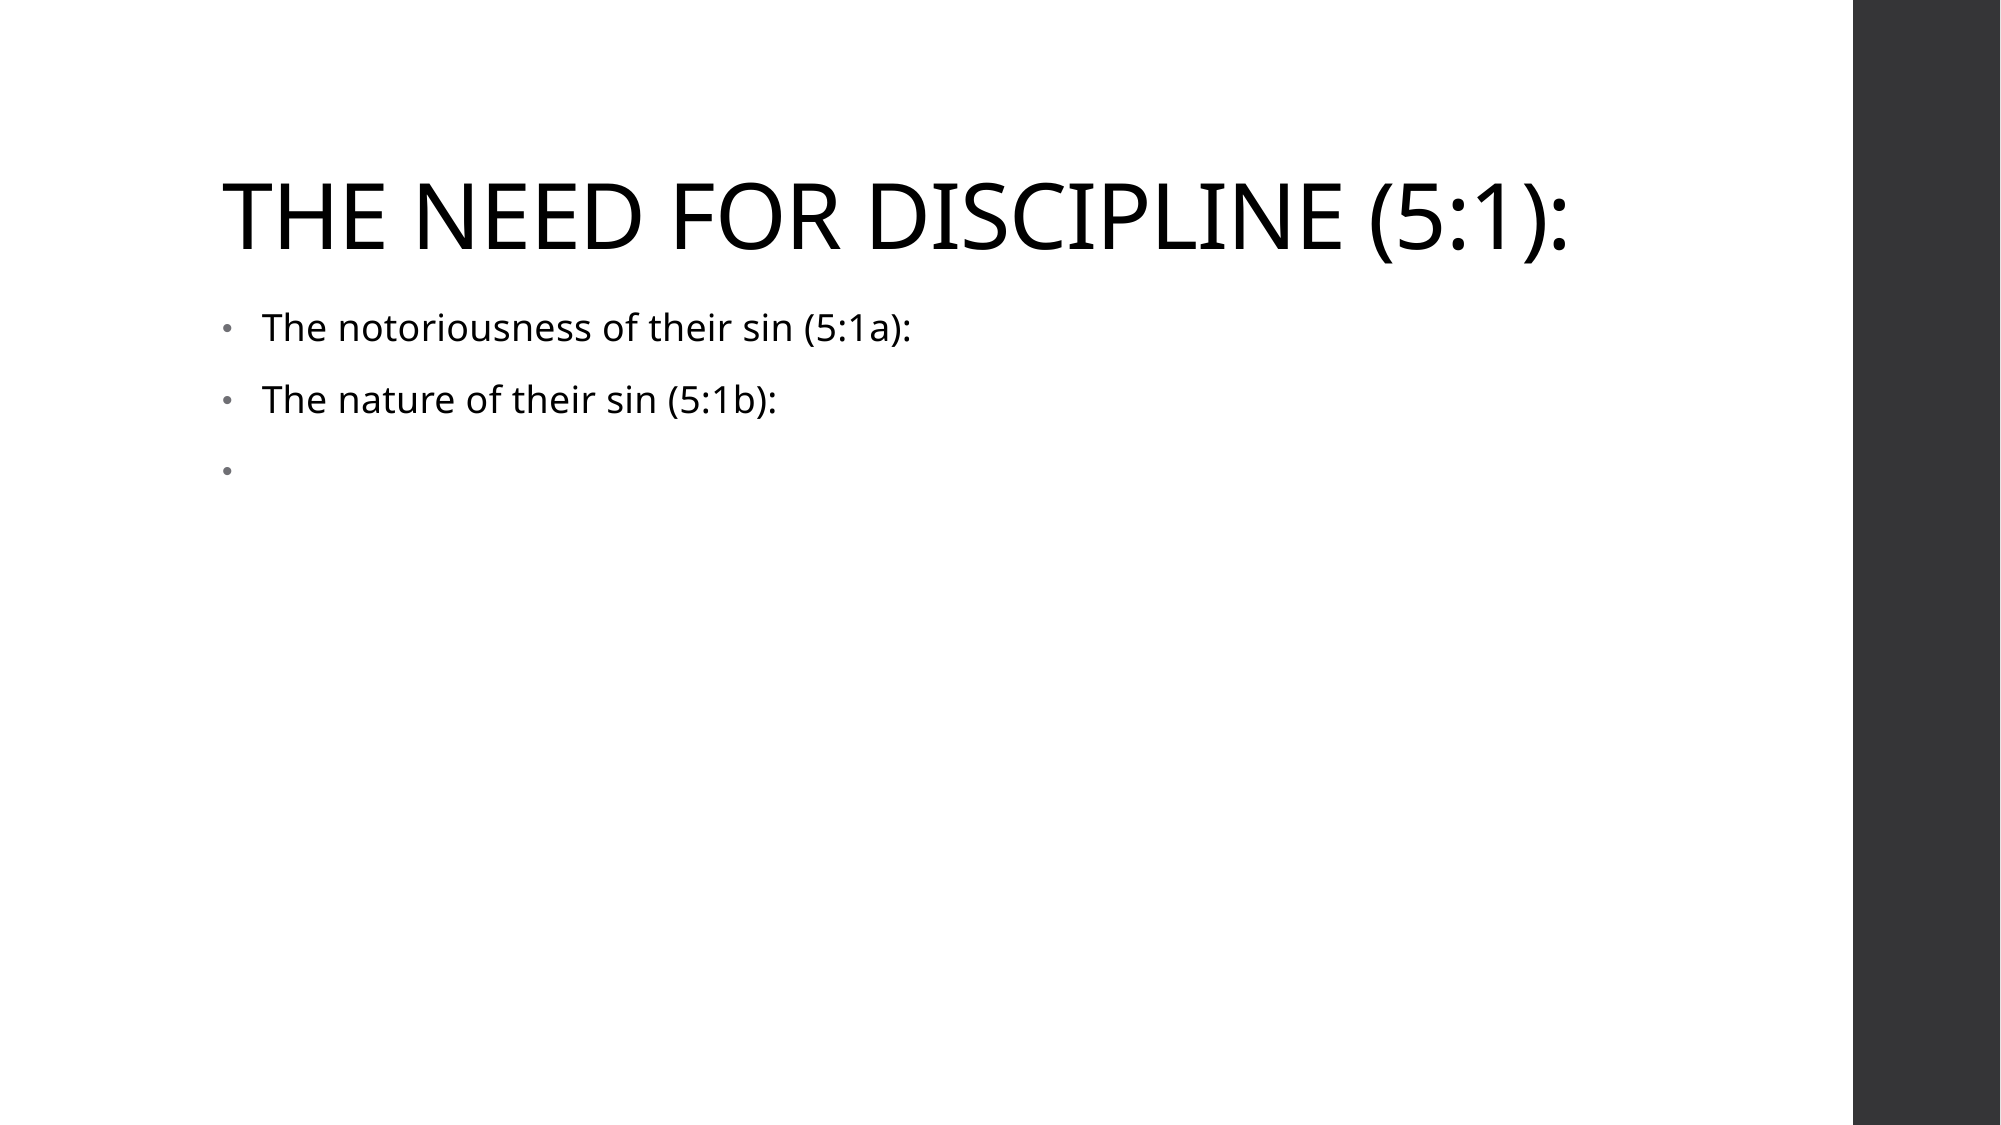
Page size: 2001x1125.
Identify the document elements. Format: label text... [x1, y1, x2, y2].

title THE NEED FOR DISCIPLINE (5:1): [206, 60, 1797, 278]
list The notoriousness of their sin (5:1a): The nature of their sin (5:1b): [206, 299, 1617, 1014]
